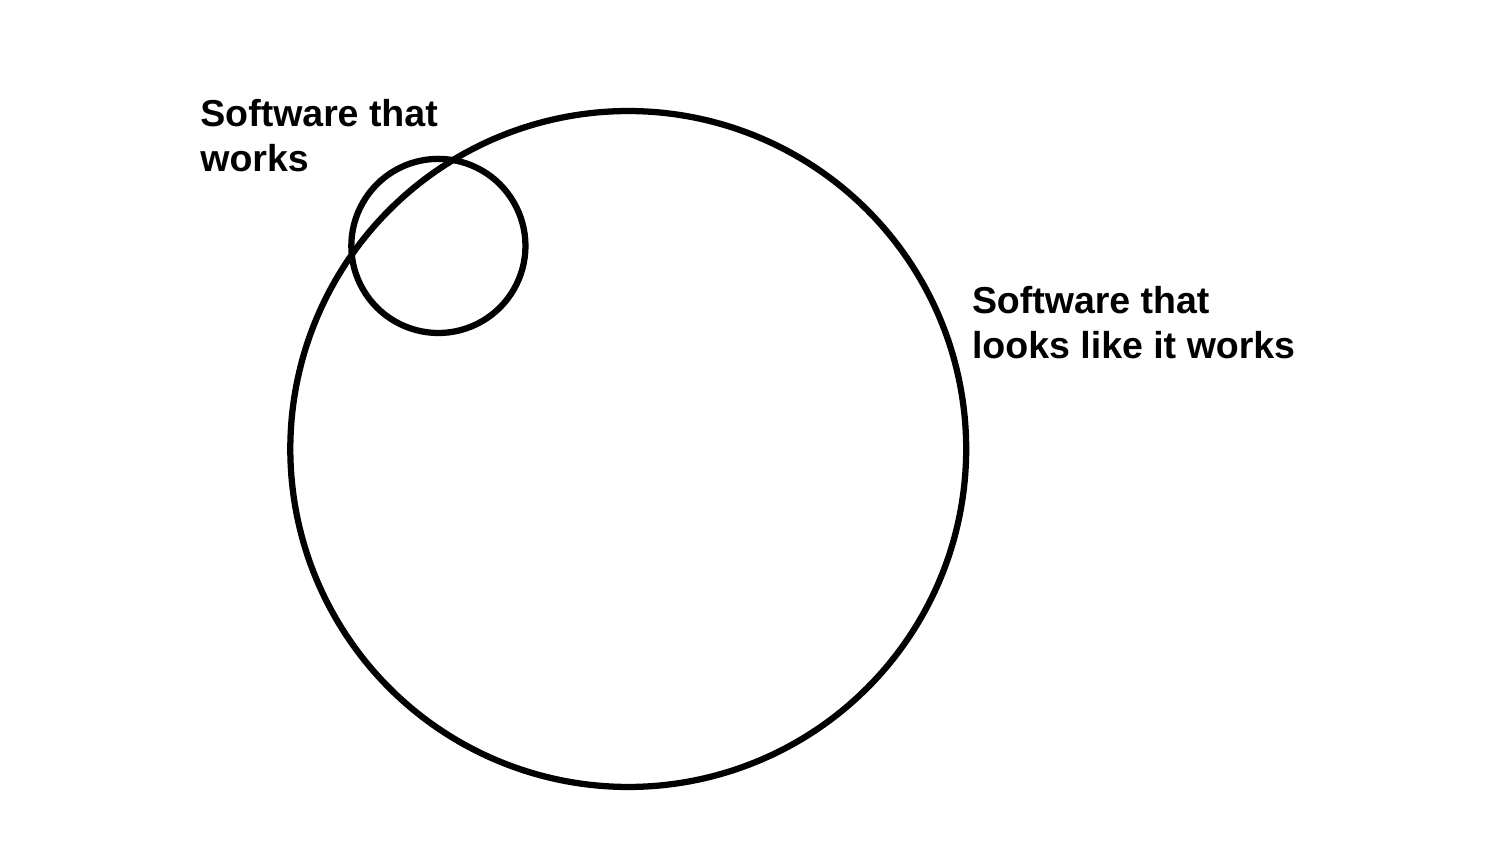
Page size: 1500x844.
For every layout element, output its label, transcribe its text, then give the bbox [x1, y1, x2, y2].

text_box Software that looks like it works [957, 260, 1315, 369]
text_box Software that works [185, 74, 488, 182]
